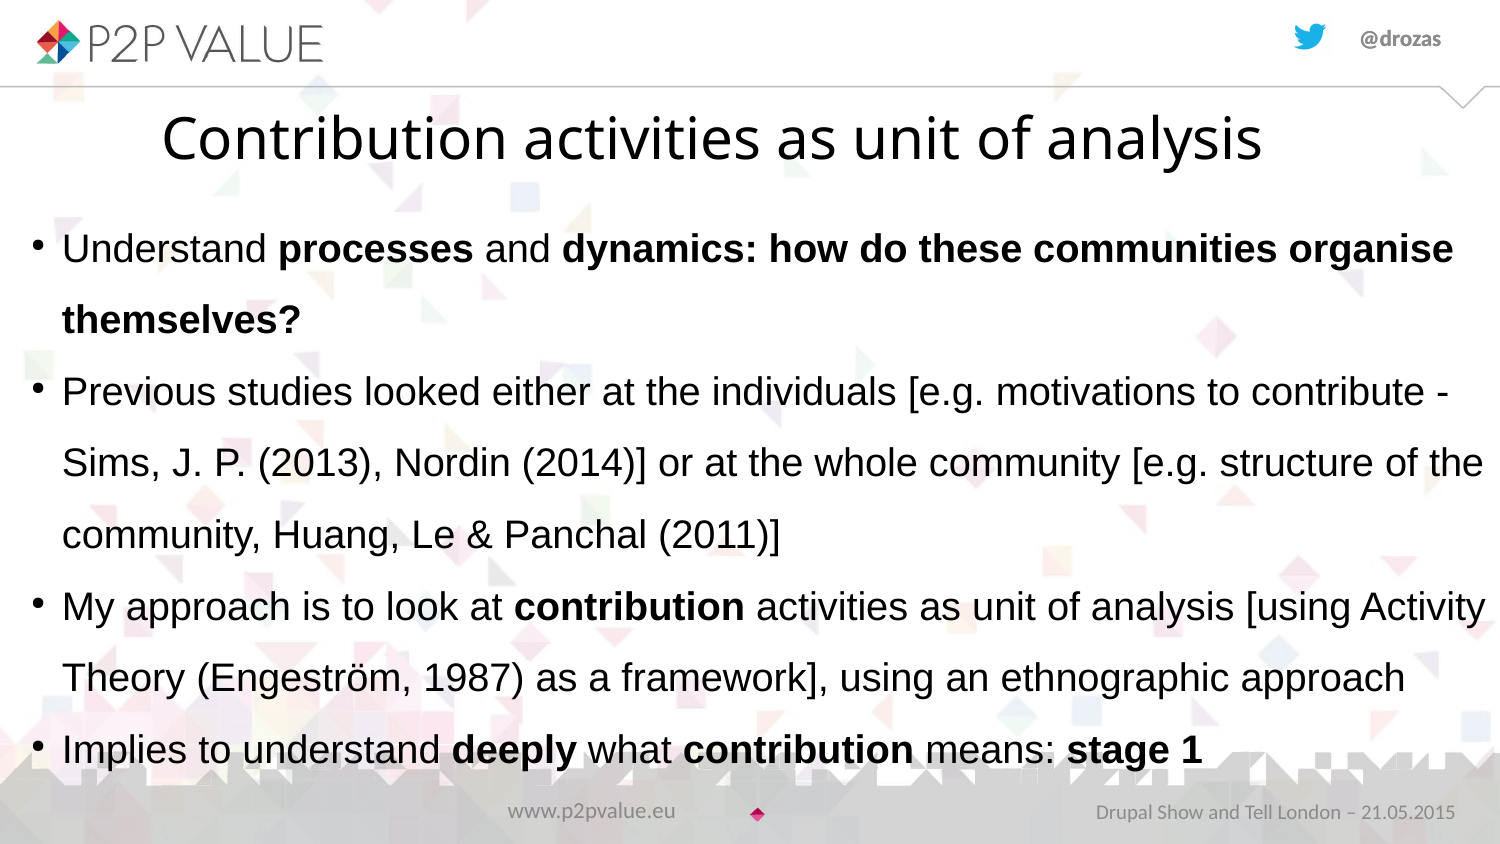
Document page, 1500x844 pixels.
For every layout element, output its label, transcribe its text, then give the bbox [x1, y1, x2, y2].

text_box Drupal Show and Tell London – 21.05.2015 [777, 788, 1470, 834]
text_box @drozas [1333, 15, 1455, 60]
picture [0, 0, 1500, 844]
title Contribution activities as unit of analysis [60, 92, 1366, 181]
text_box www.p2pvalue.eu [501, 789, 720, 829]
subtitle Understand processes and dynamics: how do these communities organise themselves? Previous studies looked either at the individuals [e.g. motivations to contribute - Sims, J. P. (2013), Nordin (2014)] or at the whole community [e.g. structure of the community, Huang, Le & Panchal (2011)] My approach is to look at contribution activities as unit of analysis [using Activity Theory (Engeström, 1987) as a framework], using an ethnographic approach Implies to understand deeply what contribution means: stage 1 [17, 191, 1500, 811]
